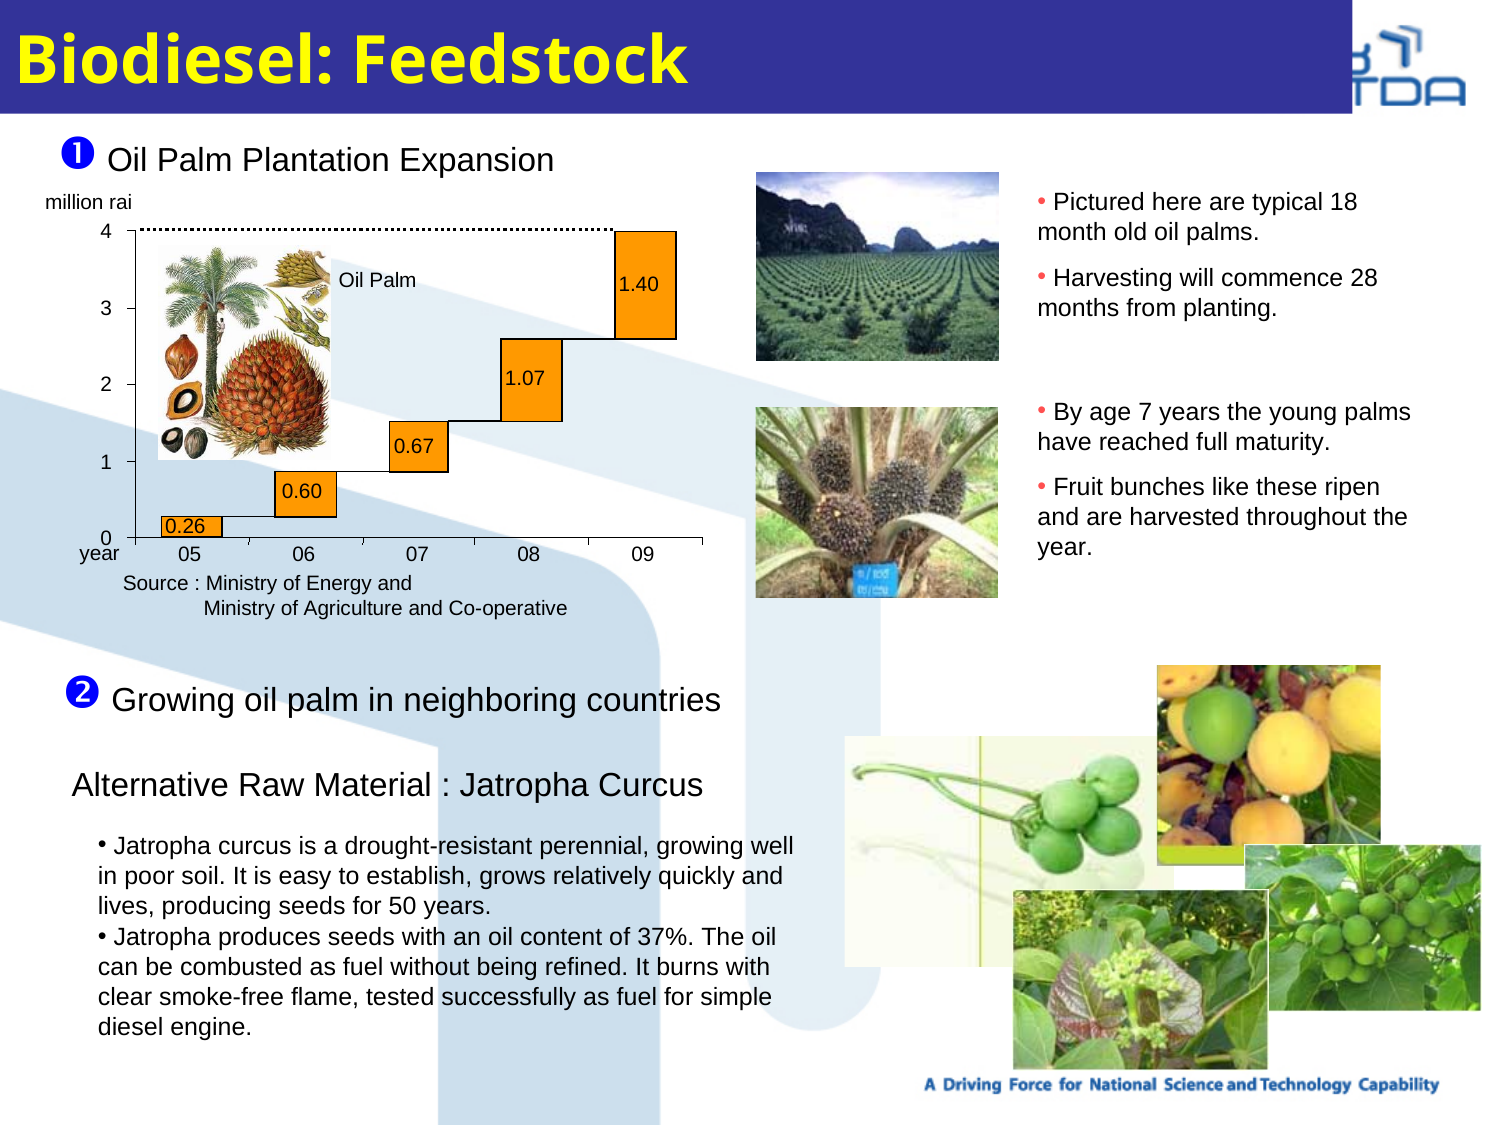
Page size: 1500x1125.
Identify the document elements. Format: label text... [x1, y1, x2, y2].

text_box Source : Ministry of Energy and Ministry of Agriculture and Co-operative [108, 562, 583, 628]
text_box 06 [292, 540, 316, 566]
text_box 0.60 [267, 469, 338, 511]
text_box 1.40 [603, 262, 674, 304]
text_box year [64, 531, 135, 573]
picture [0, 0, 1500, 1125]
text_box Growing oil palm in neighboring countries [47, 676, 833, 726]
text_box 05 [181, 548, 187, 560]
text_box 2 [100, 370, 113, 396]
text_box 07 [405, 540, 429, 566]
text_box Oil Palm [323, 258, 432, 300]
text_box 0.67 [378, 424, 449, 466]
text_box 1 [100, 448, 113, 474]
text_box Pictured here are typical 18 month old oil palms. Harvesting will commence 28 months from planting. [1022, 177, 1436, 329]
text_box Jatropha curcus is a drought-resistant perennial, growing well in poor soil. It is easy to establish, grows relatively quickly and lives, producing seeds for 50 years. Jatropha produces seeds with an oil content of 37%. The oil can be combusted as fuel without being refined. It burns with clear smoke-free flame, tested successfully as fuel for simple diesel engine. [83, 821, 828, 1049]
text_box [275, 511, 337, 518]
text_box 4 [100, 222, 113, 243]
text_box [389, 466, 448, 473]
text_box 08 [517, 540, 541, 566]
text_box Biodiesel: Feedstock [0, 0, 1353, 114]
text_box [615, 231, 676, 340]
text_box 3 [100, 294, 113, 320]
text_box Alternative Raw Material : Jatropha Curcus [47, 761, 833, 812]
text_box 0.26 [150, 505, 221, 546]
text_box million rai [30, 180, 148, 222]
text_box [501, 338, 563, 422]
text_box 09 [631, 540, 655, 566]
text_box Oil Palm Plantation Expansion [43, 137, 689, 187]
text_box 05 [178, 546, 202, 566]
text_box 0 [100, 524, 113, 531]
text_box By age 7 years the young palms have reached full maturity. Fruit bunches like these ripen and are harvested throughout the year. [1022, 387, 1436, 569]
text_box 1.07 [490, 357, 561, 398]
